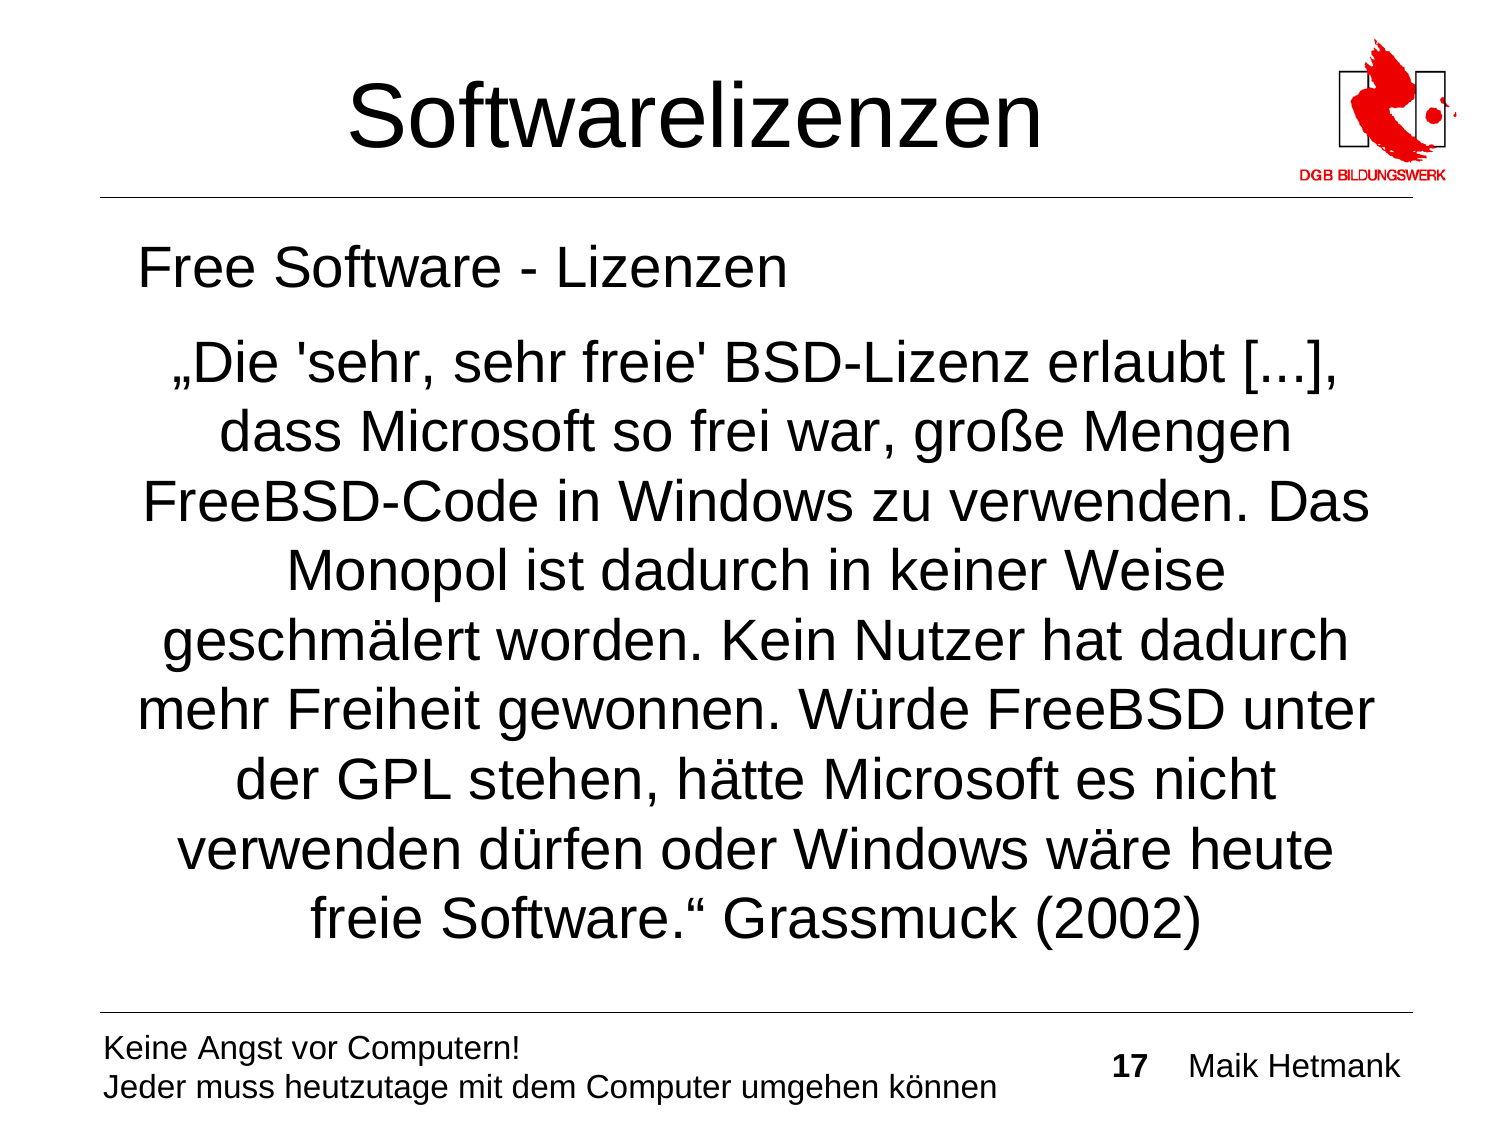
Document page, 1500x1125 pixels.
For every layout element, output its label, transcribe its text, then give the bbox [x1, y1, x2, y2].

text_box Free Software - Lizenzen [137, 230, 1407, 307]
title Softwarelizenzen [87, 49, 1305, 175]
picture [1299, 37, 1457, 181]
text_box „Die 'sehr, sehr freie' BSD-Lizenz erlaubt [...], dass Microsoft so frei war, große Mengen FreeBSD-Code in Windows zu verwenden. Das Monopol ist dadurch in keiner Weise geschmälert worden. Kein Nutzer hat dadurch mehr Freiheit gewonnen. Würde FreeBSD unter der GPL stehen, hätte Microsoft es nicht verwenden dürfen oder Windows wäre heute freie Software.“ Grassmuck (2002) [137, 324, 1407, 947]
